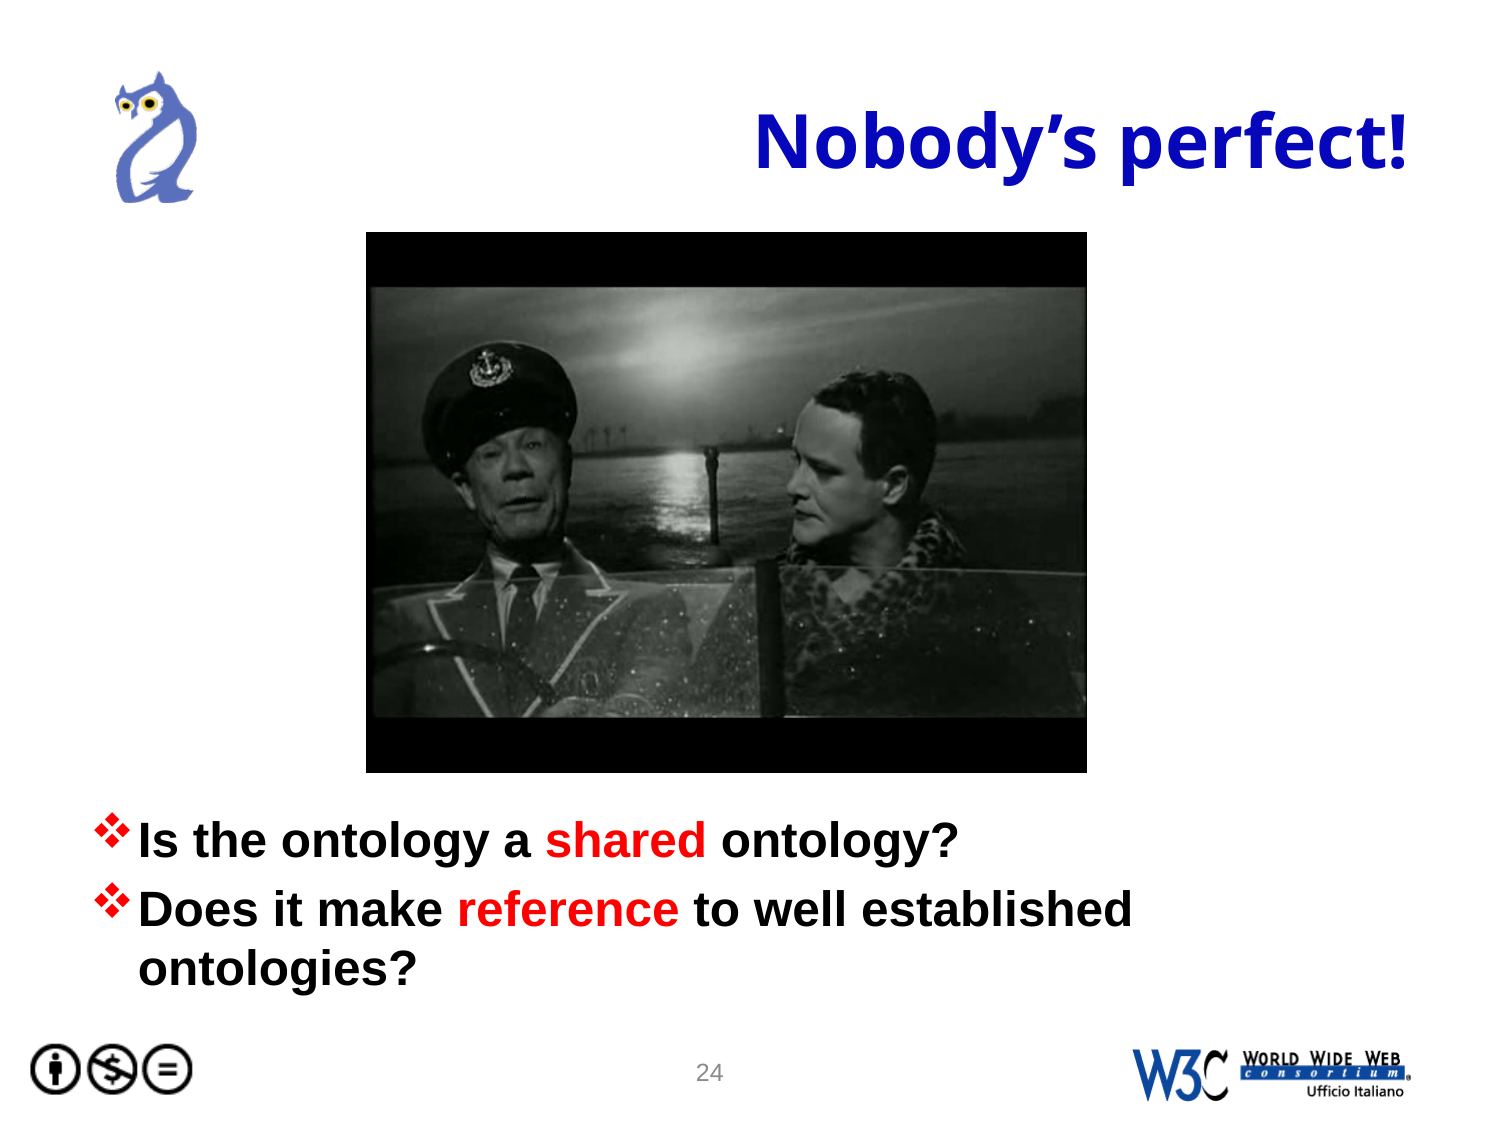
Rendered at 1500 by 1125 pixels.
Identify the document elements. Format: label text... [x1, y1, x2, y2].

picture [115, 71, 199, 206]
picture [366, 232, 1087, 773]
title Nobody’s perfect! [75, 45, 1425, 233]
list Is the ontology a shared ontology? Does it make reference to well established ontologies? [75, 800, 1425, 1005]
picture [15, 1022, 205, 1106]
picture [1132, 1049, 1412, 1102]
slide_number <number> [680, 1041, 761, 1102]
